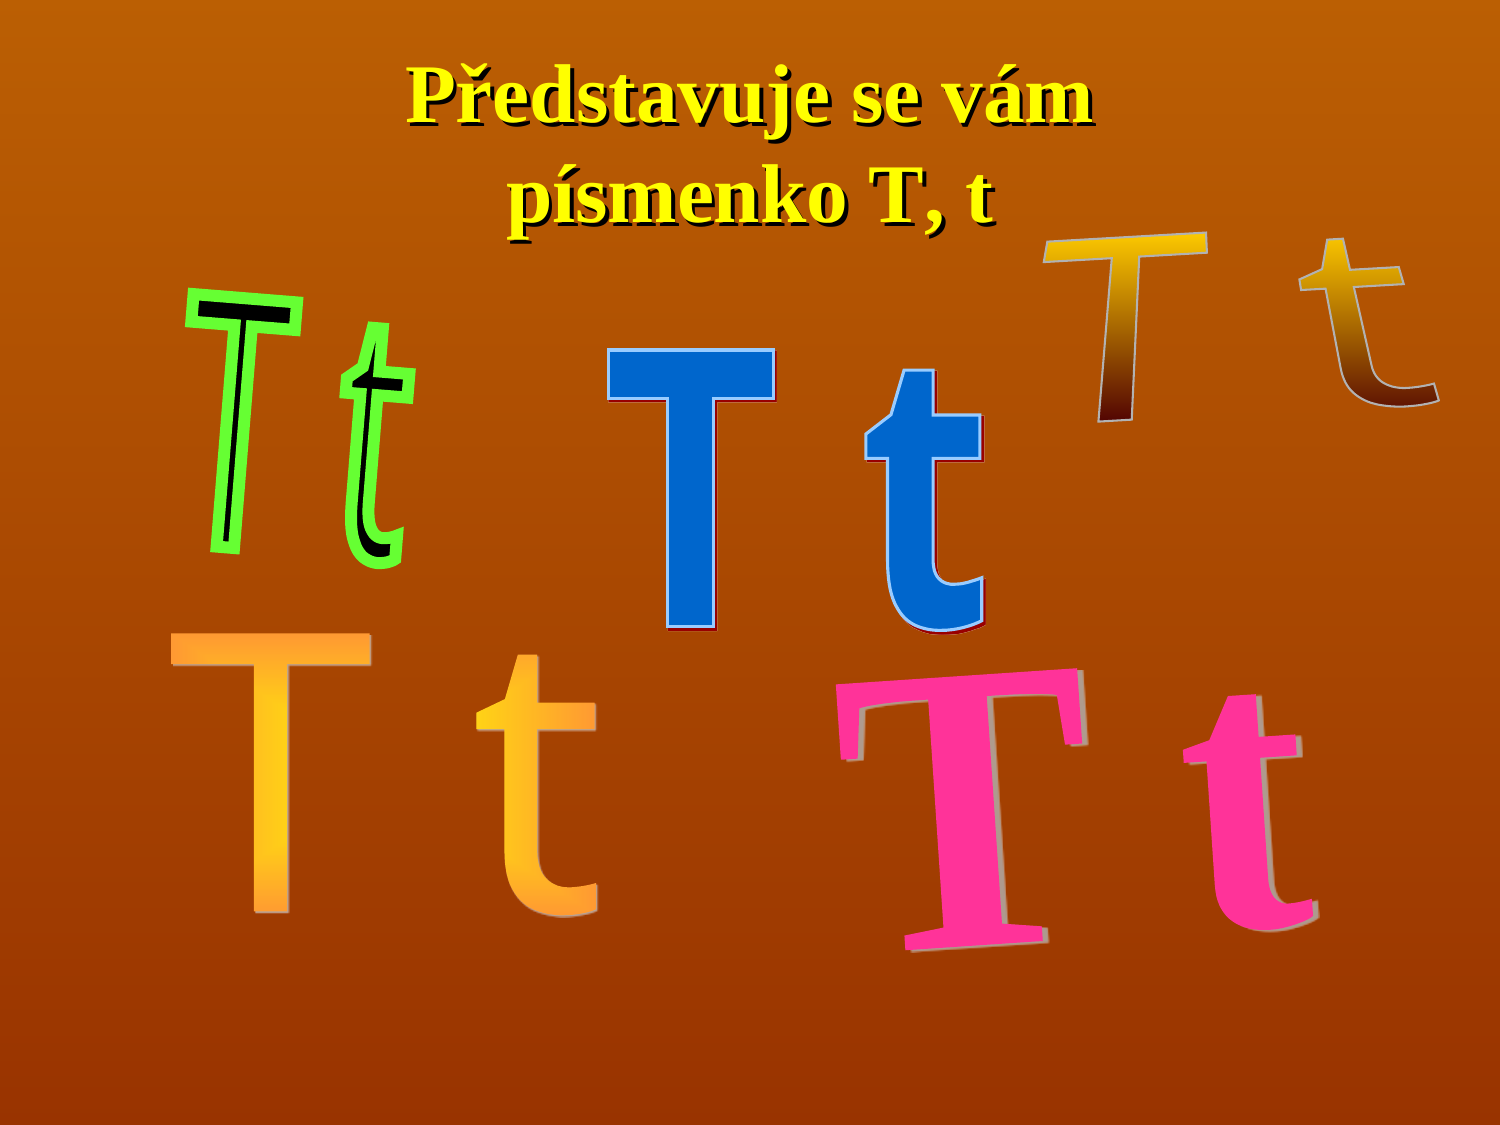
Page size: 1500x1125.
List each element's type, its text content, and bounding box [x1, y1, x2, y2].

text_box T t [476, 654, 597, 916]
text_box T t [865, 370, 982, 631]
text_box T t [171, 633, 370, 912]
text_box T t [835, 668, 1083, 951]
text_box T t [1043, 232, 1207, 422]
text_box T t [608, 349, 774, 627]
title Představuje se vám písmenko T, t [75, 31, 1426, 248]
text_box T t [345, 327, 410, 564]
text_box T t [191, 294, 298, 549]
text_box T t [1182, 694, 1314, 931]
text_box T t [1299, 238, 1439, 407]
